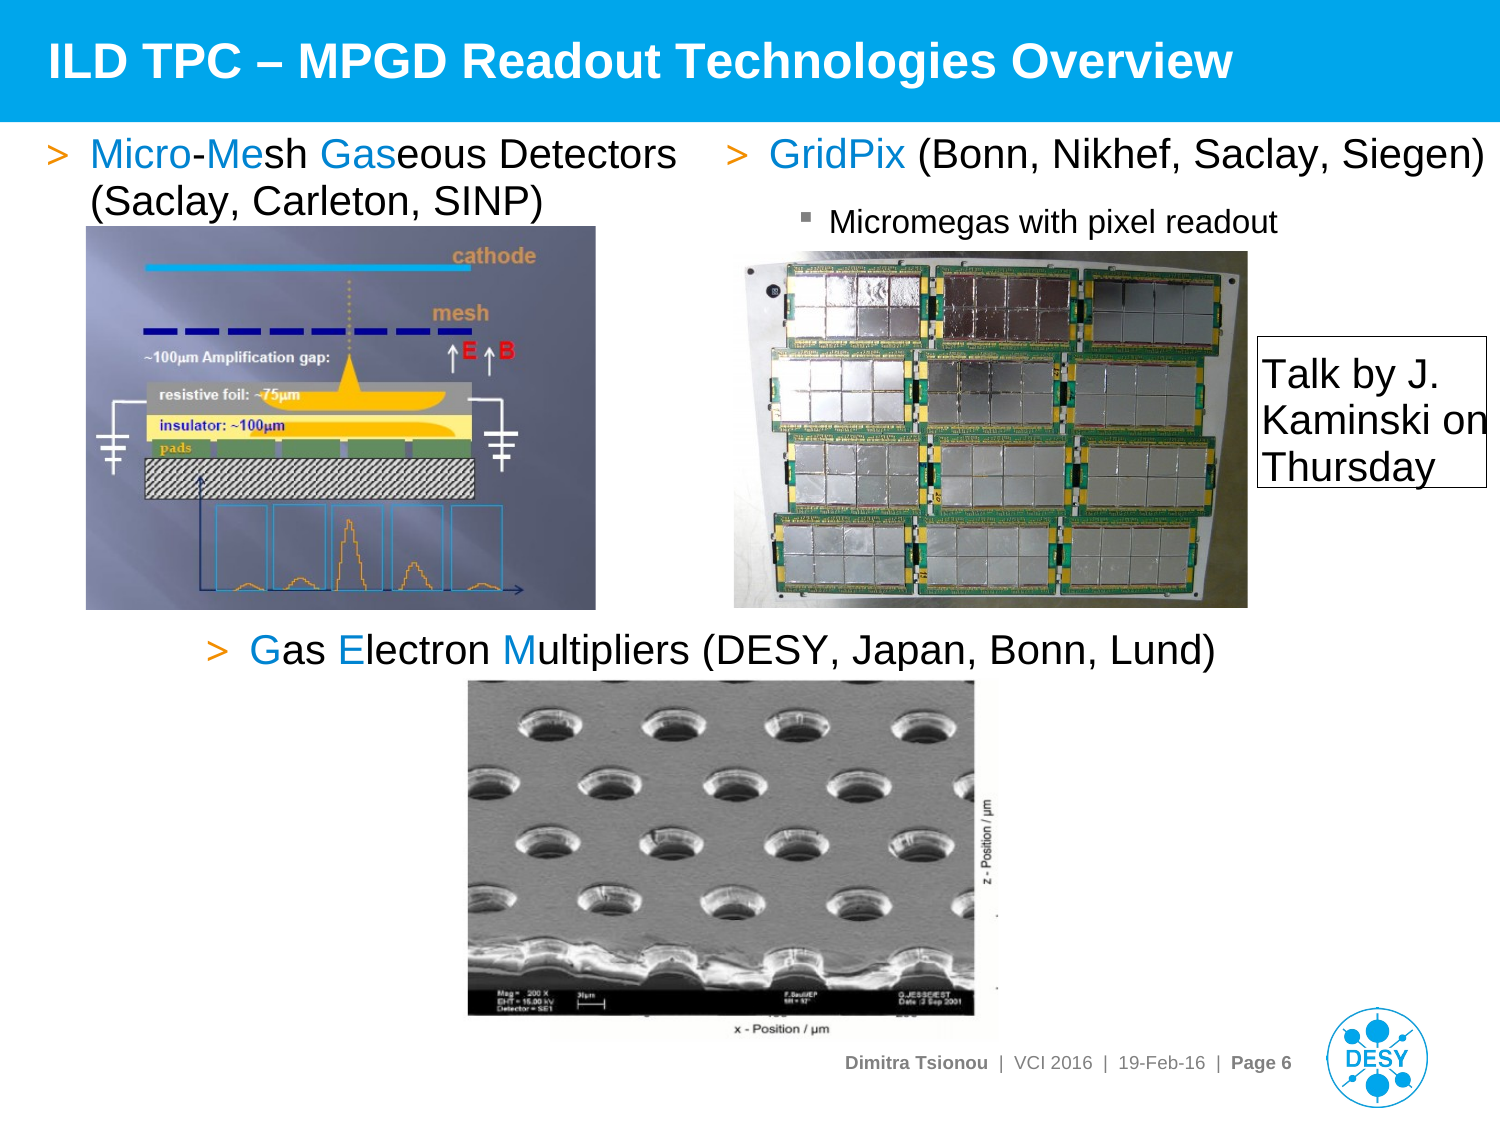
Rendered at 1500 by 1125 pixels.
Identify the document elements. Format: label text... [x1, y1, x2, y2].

picture [1326, 1007, 1428, 1108]
title ILD TPC – MPGD Readout Technologies Overview [47, 16, 1446, 107]
list Talk by J. Kaminski on Thursday [1258, 350, 1486, 487]
picture [462, 671, 999, 1049]
list GridPix (Bonn, Nikhef, Saclay, Siegen) Micromegas with pixel readout [725, 130, 1500, 288]
list Talk by J. Kaminski on Thursday [1218, 350, 1500, 491]
picture [85, 226, 596, 610]
list Micro-Mesh Gaseous Detectors (Saclay, Carleton, SINP) [46, 130, 725, 250]
list Gas Electron Multipliers (DESY, Japan, Bonn, Lund) [205, 626, 1258, 746]
picture [733, 250, 1248, 608]
